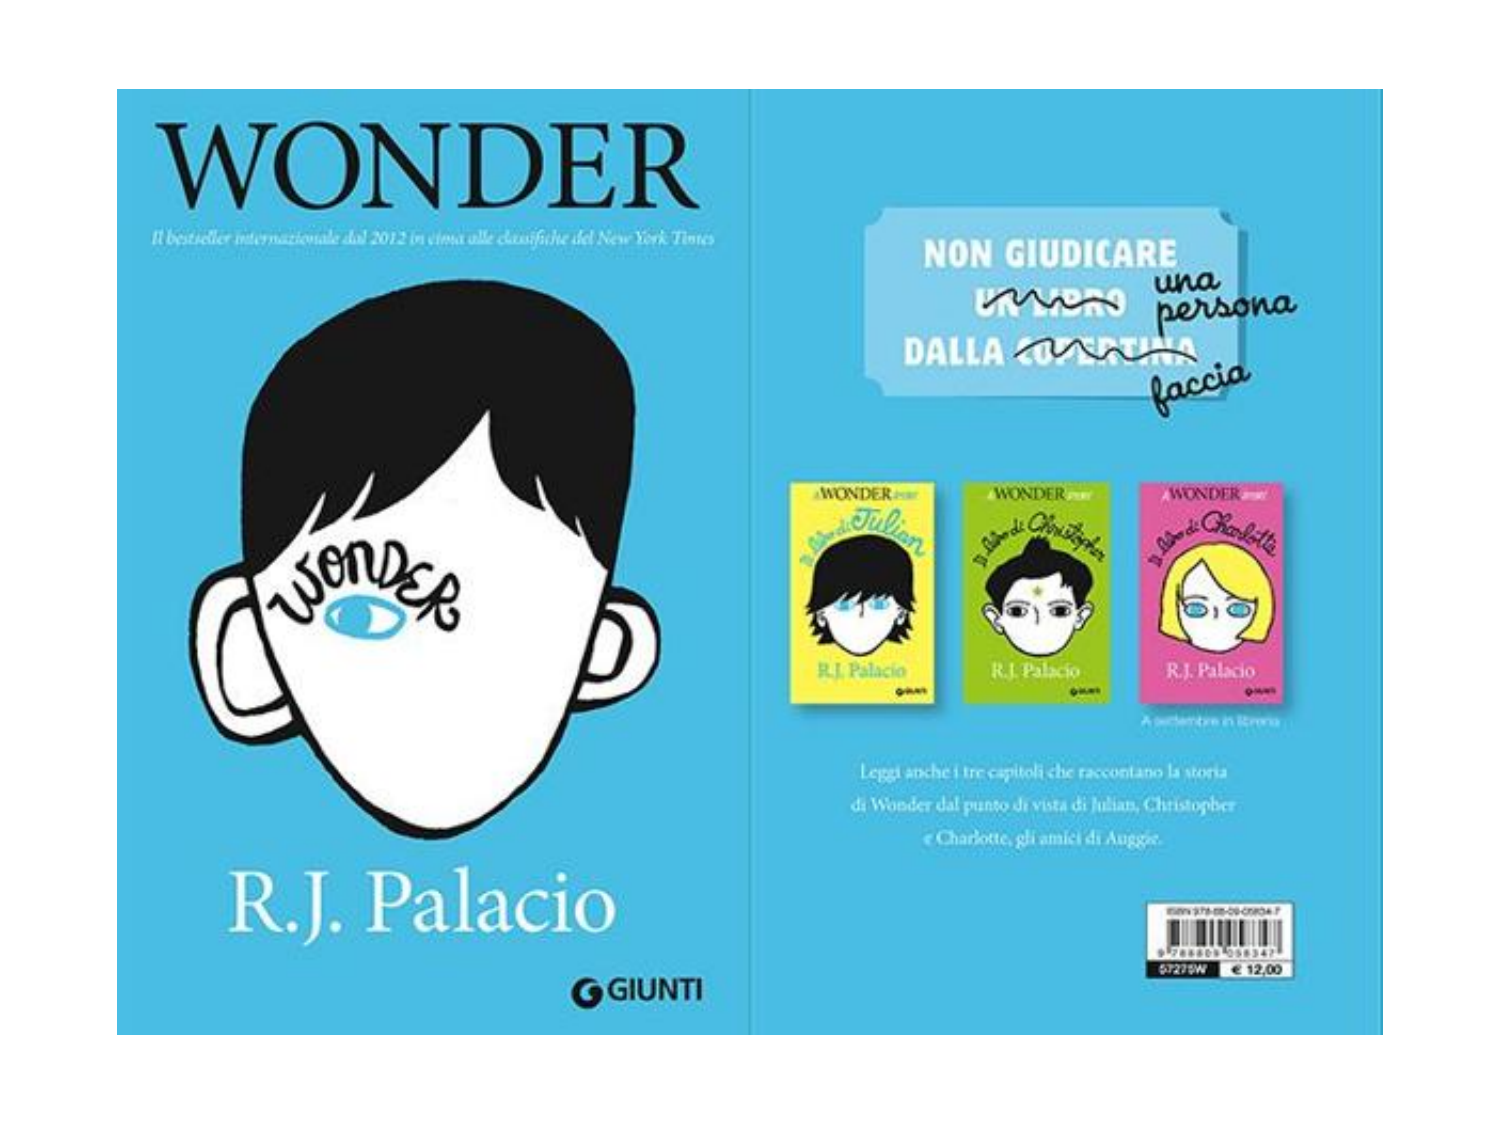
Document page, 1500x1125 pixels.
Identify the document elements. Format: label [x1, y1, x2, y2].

picture [117, 89, 1383, 1035]
